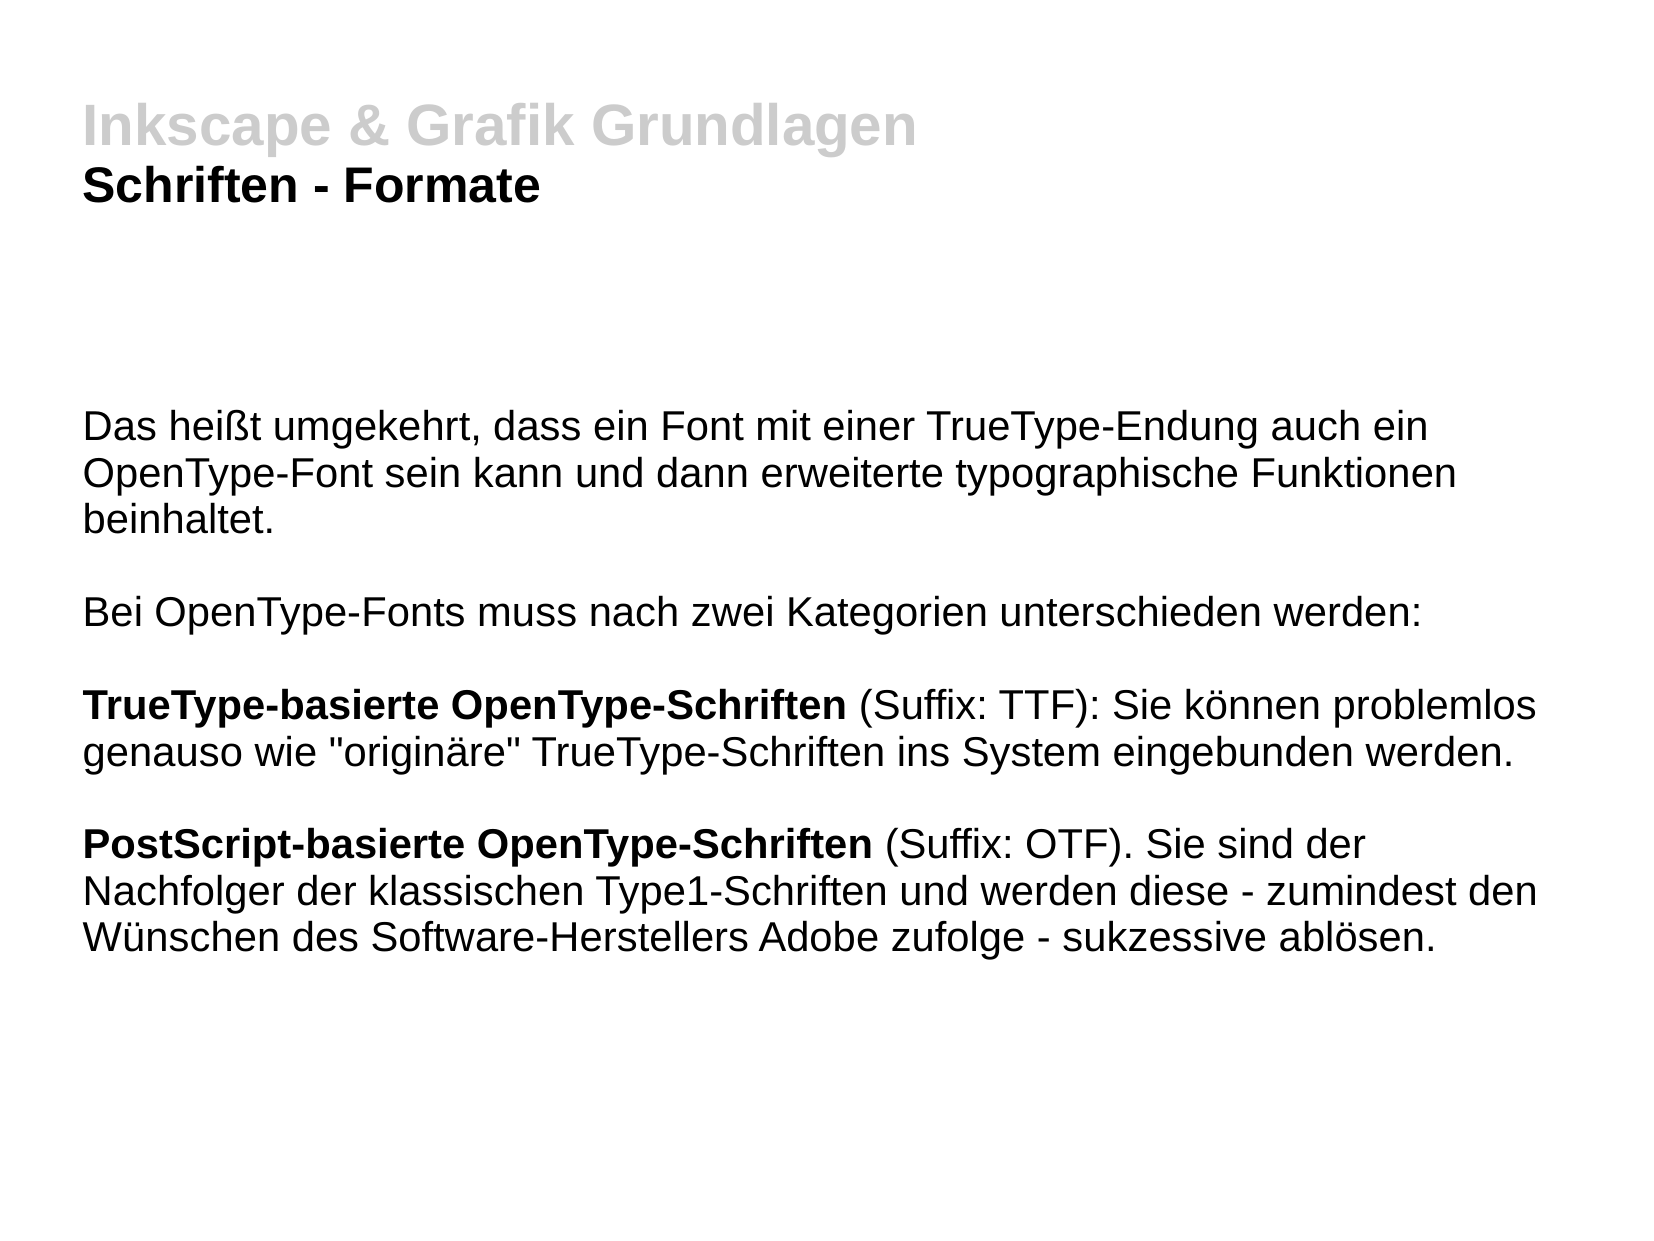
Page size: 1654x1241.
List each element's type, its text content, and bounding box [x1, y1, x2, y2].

subtitle Das heißt umgekehrt, dass ein Font mit einer TrueType-Endung auch ein OpenType-Font sein kann und dann erweiterte typographische Funktionen beinhaltet. Bei OpenType-Fonts muss nach zwei Kategorien unterschieden werden: TrueType-basierte OpenType-Schriften (Suffix: TTF): Sie können problemlos genauso wie "originäre" TrueType-Schriften ins System eingebunden werden. PostScript-basierte OpenType-Schriften (Suffix: OTF). Sie sind der Nachfolger der klassischen Type1-Schriften und werden diese - zumindest den Wünschen des Software-Herstellers Adobe zufolge - sukzessive ablösen. [82, 259, 1571, 1104]
title Inkscape & Grafik Grundlagen Schriften - Formate [82, 49, 1571, 257]
